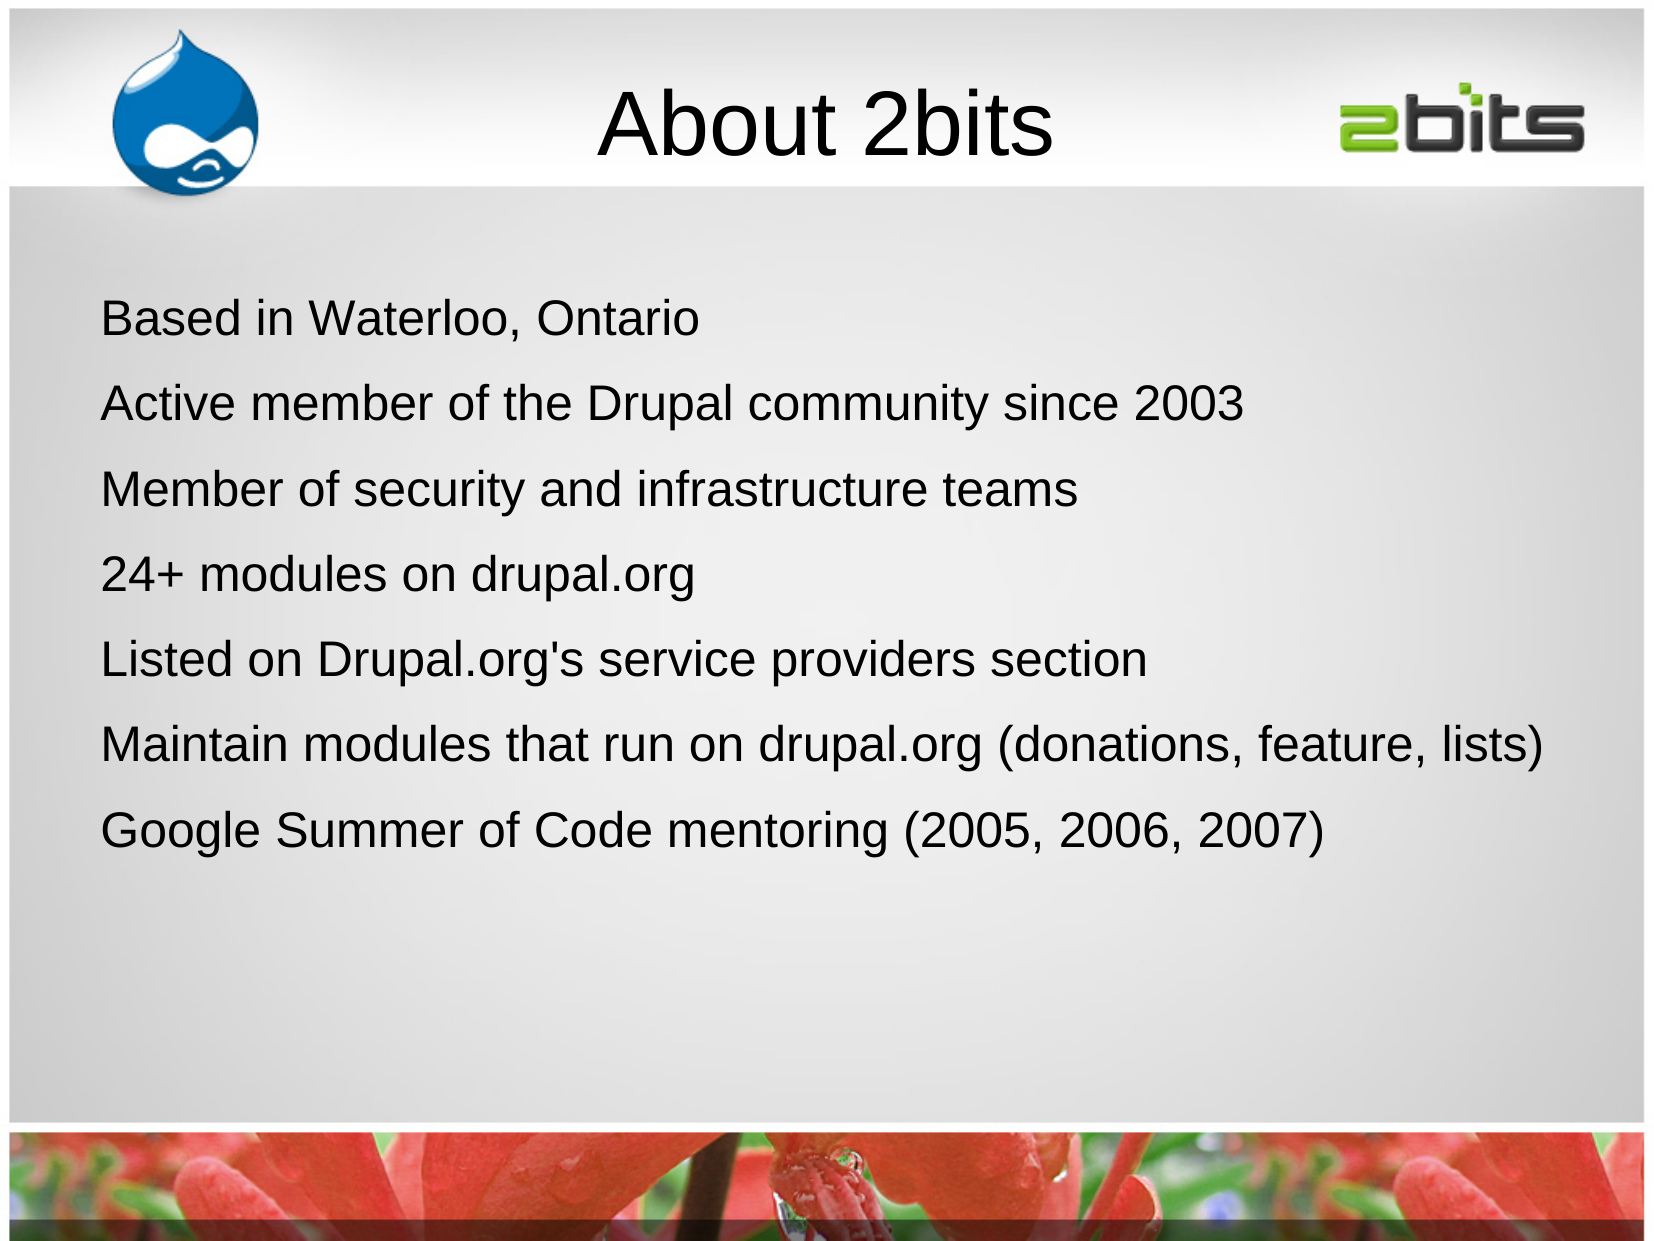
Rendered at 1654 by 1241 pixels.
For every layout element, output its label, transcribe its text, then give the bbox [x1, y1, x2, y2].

picture [0, 0, 1654, 1241]
title About 2bits [82, 19, 1571, 228]
list Based in Waterloo, Ontario Active member of the Drupal community since 2003 Member of security and infrastructure teams 24+ modules on drupal.org Listed on Drupal.org's service providers section Maintain modules that run on drupal.org (donations, feature, lists) Google Summer of Code mentoring (2005, 2006, 2007) [82, 290, 1571, 1109]
